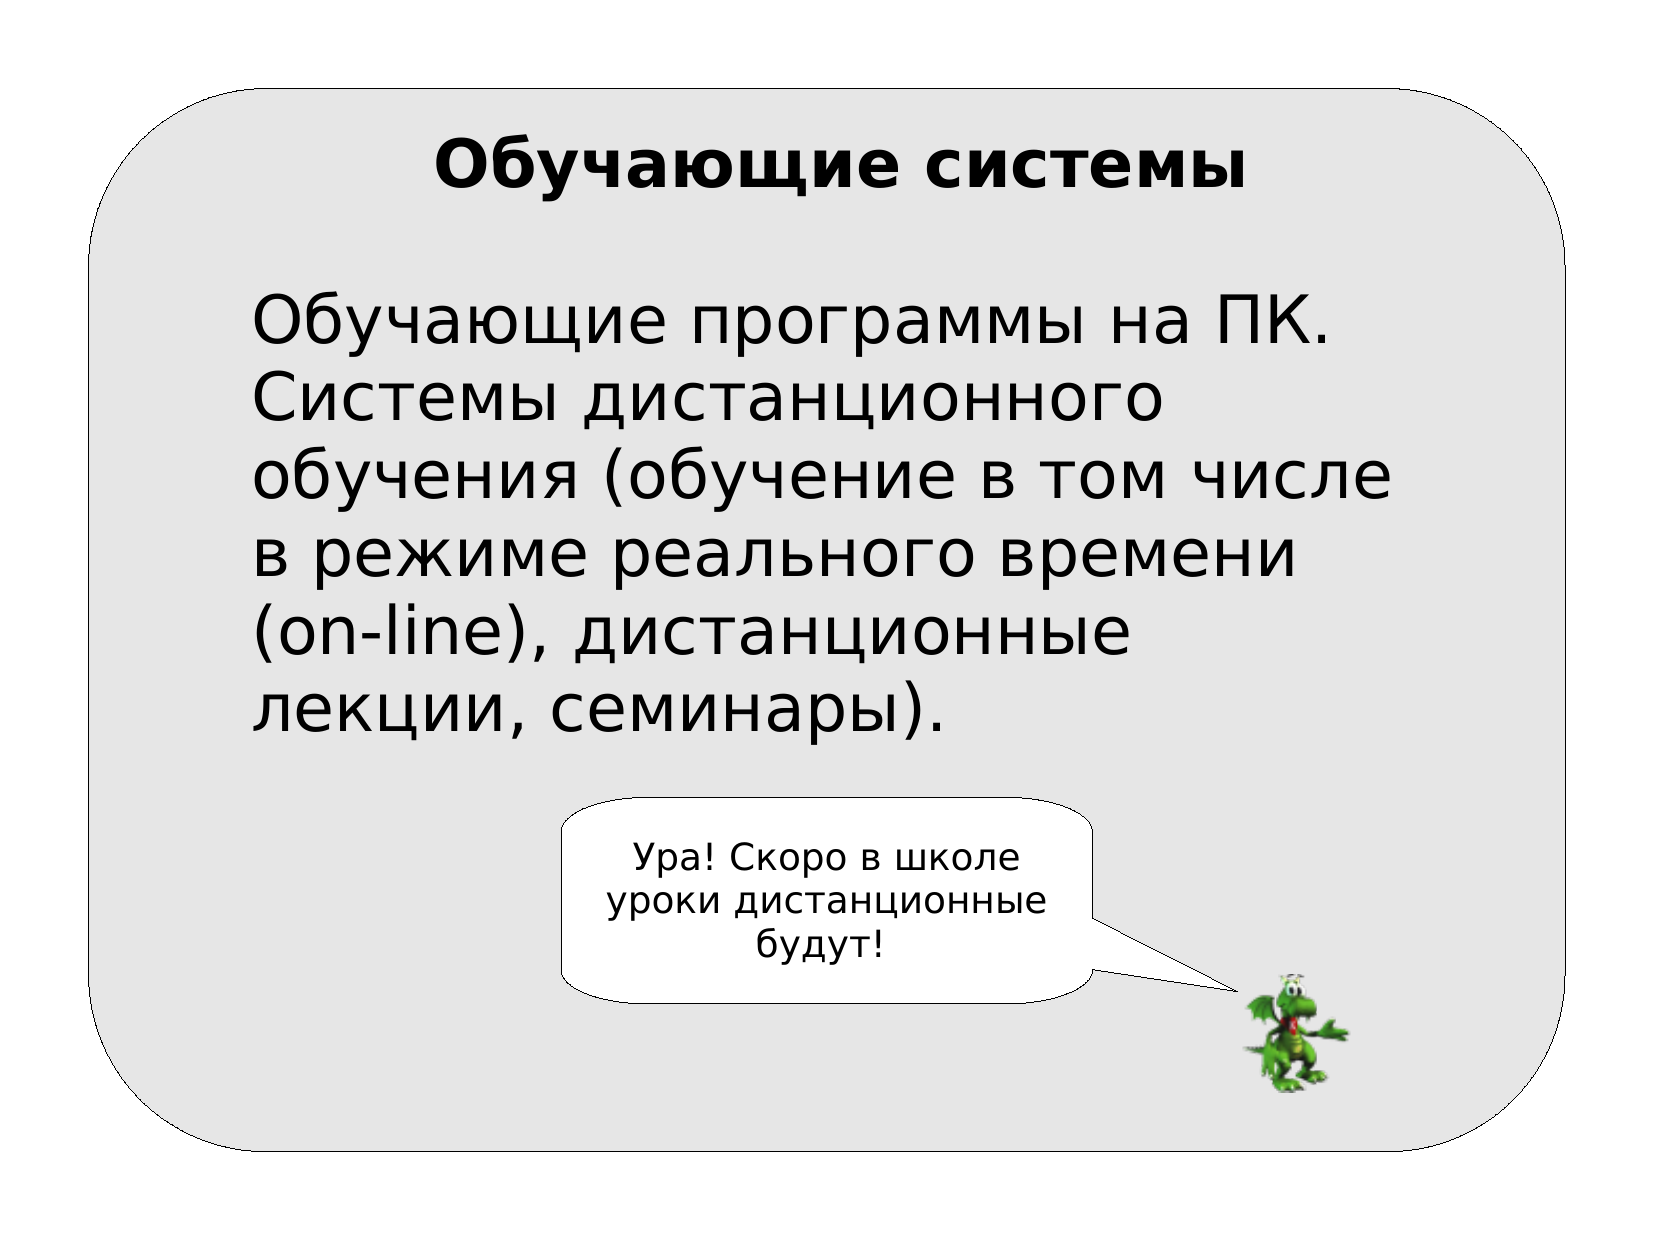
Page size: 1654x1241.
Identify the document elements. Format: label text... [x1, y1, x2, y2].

text_box Обучающие системы Обучающие программы на ПК. Системы дистанционного обучения (обучение в том числе в режиме реального времени (on-line), дистанционные лекции, семинары). [236, 118, 1447, 833]
text_box [88, 88, 1566, 1152]
picture [1233, 974, 1359, 1093]
text_box Ура! Скоро в школе уроки дистанционные будут! [561, 797, 1238, 1004]
